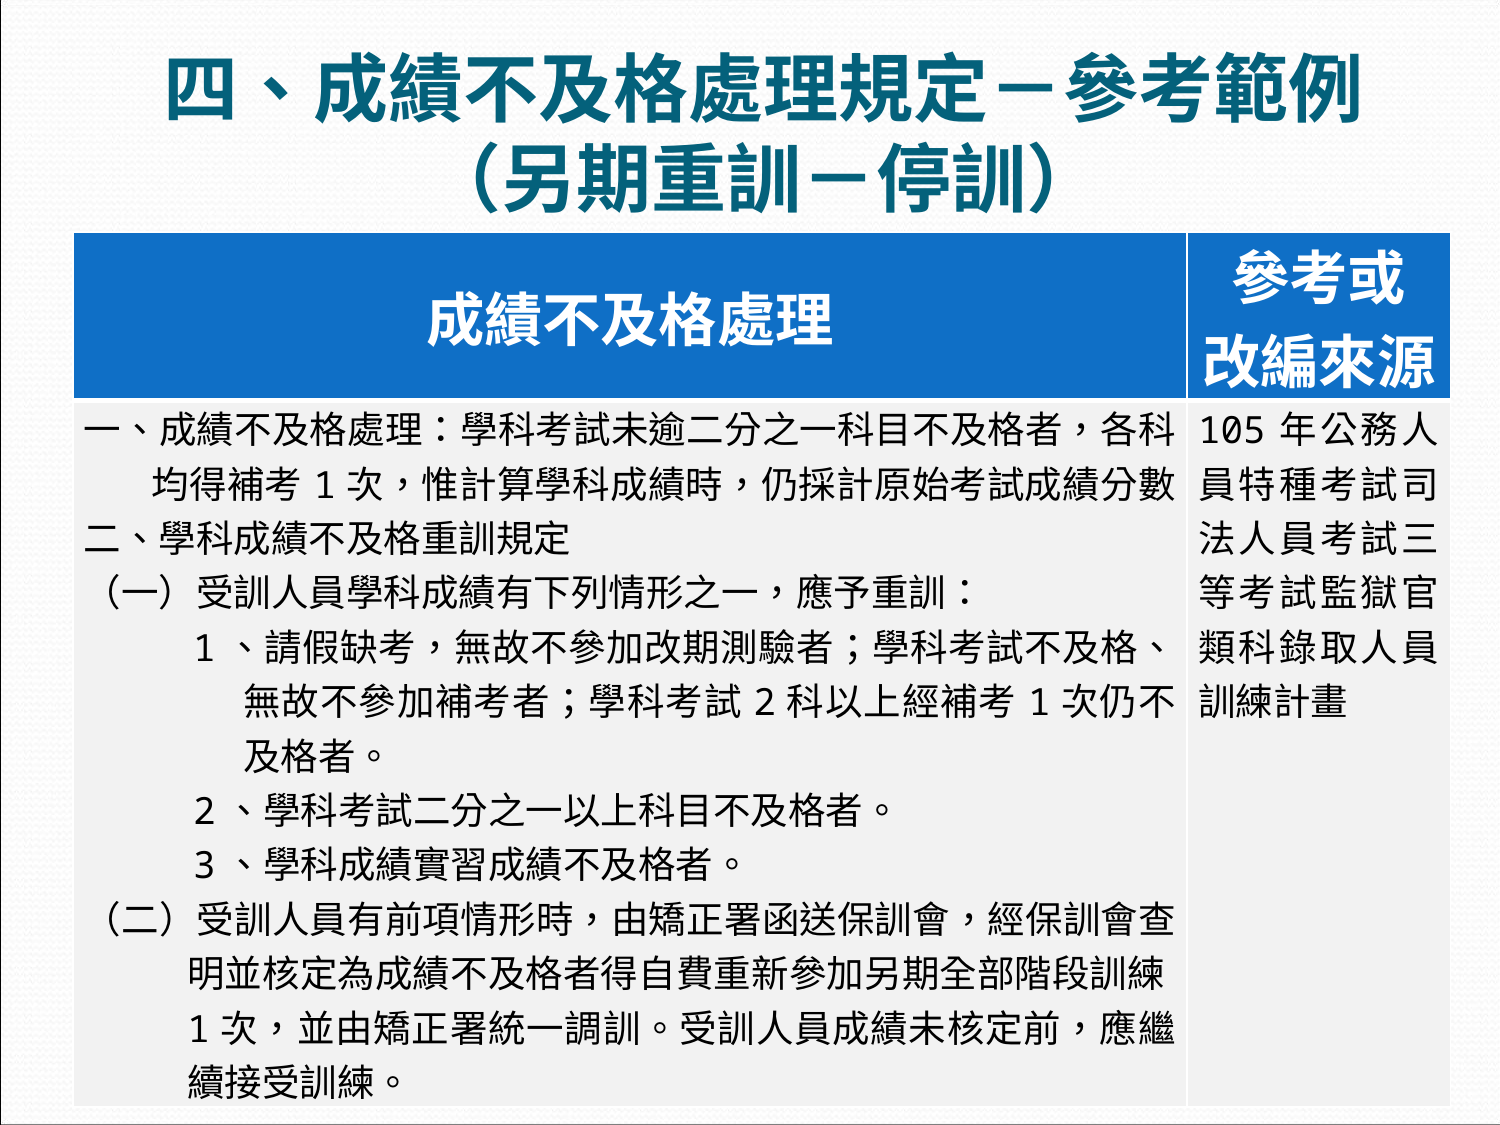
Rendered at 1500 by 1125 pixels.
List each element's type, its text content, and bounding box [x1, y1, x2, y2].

table_cell 105年公務人員特種考試司法人員考試三等考試監獄官類科錄取人員訓練計畫 [1188, 403, 1450, 1106]
table_cell 一、成績不及格處理：學科考試未逾二分之一科目不及格者，各科均得補考1次，惟計算學科成績時，仍採計原始考試成績分數。 二、學科成績不及格重訓規定 （一）受訓人員學科成績有下列情形之一，應予重訓： 1、請假缺考，無故不參加改期測驗者；學科考試不及格、無故不參加補考者；學科考試2科以上經補考1次仍不及格者。 2、學科考試二分之一以上科目不及格者。 3、學科成績實習成績不及格者。 （二）受訓人員有前項情形時，由矯正署函送保訓會，經保訓會查明並核定為成績不及格者得自費重新參加另期全部階段訓練1次，並由矯正署統一調訓。受訓人員成績未核定前，應繼續接受訓練。 [74, 403, 1186, 1106]
table_header 參考或 改編來源 [1188, 233, 1450, 398]
table_header 成績不及格處理 [74, 233, 1186, 398]
picture [0, 0, 1500, 1125]
title 四、成績不及格處理規定－參考範例 （另期重訓－停訓） [31, 144, 1497, 222]
